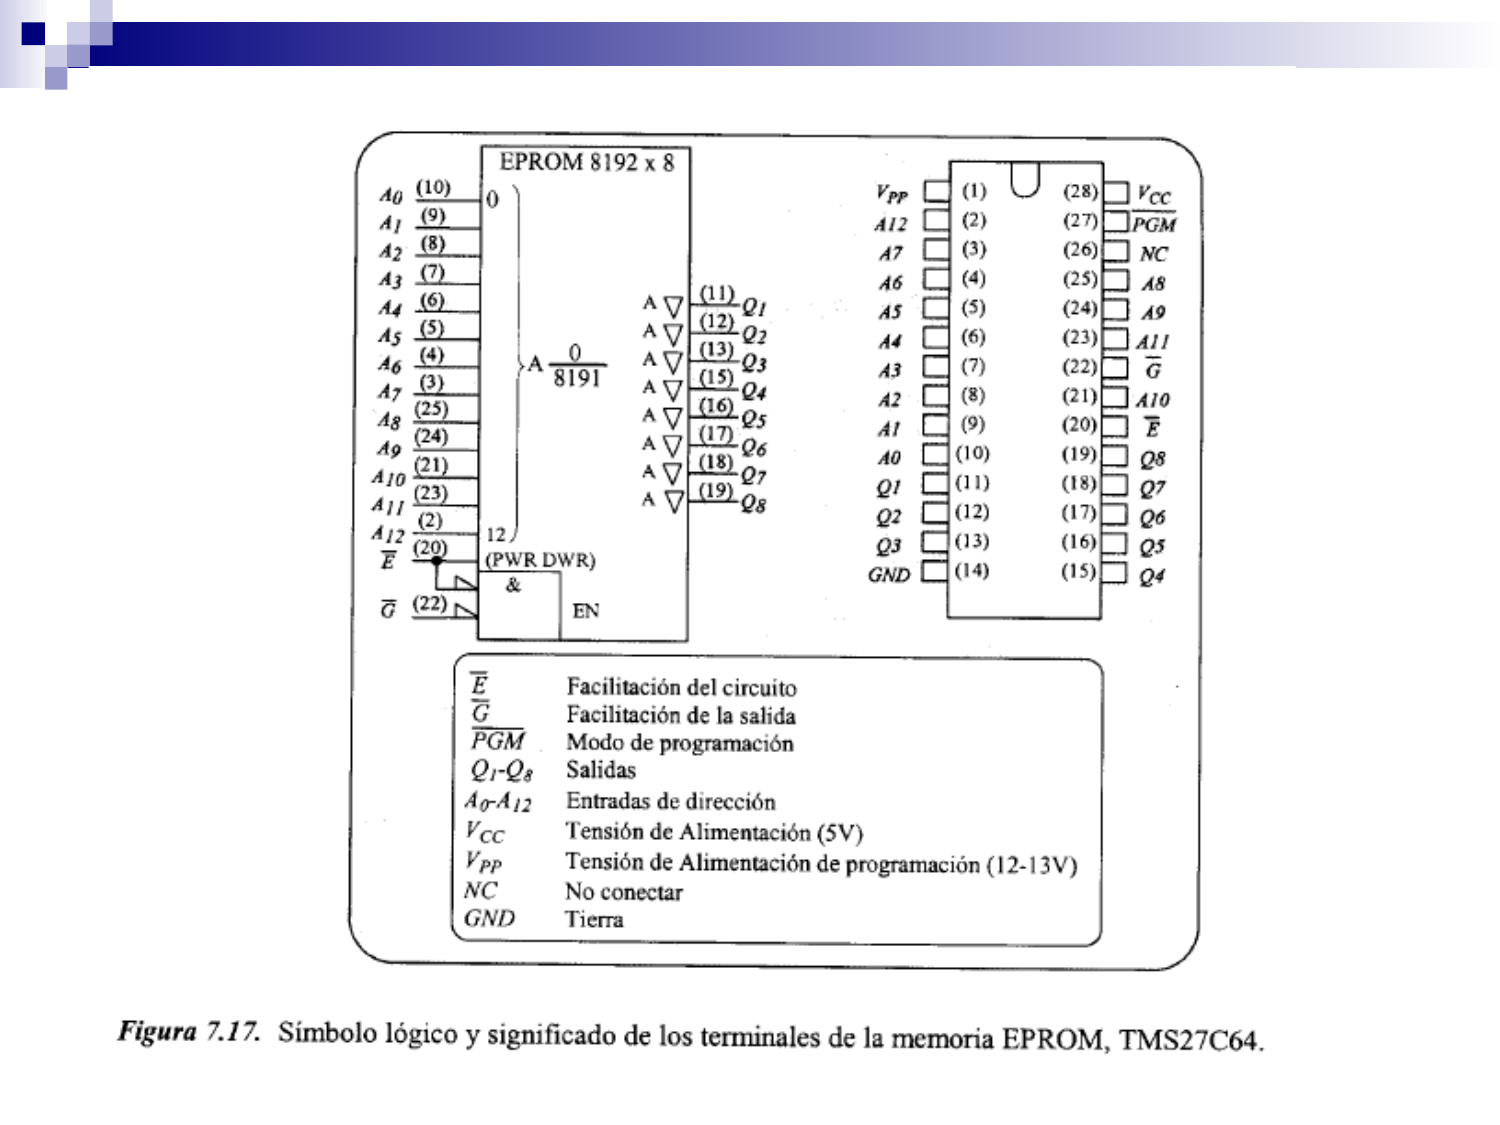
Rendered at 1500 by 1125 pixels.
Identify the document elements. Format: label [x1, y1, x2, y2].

picture [88, 66, 1296, 1073]
